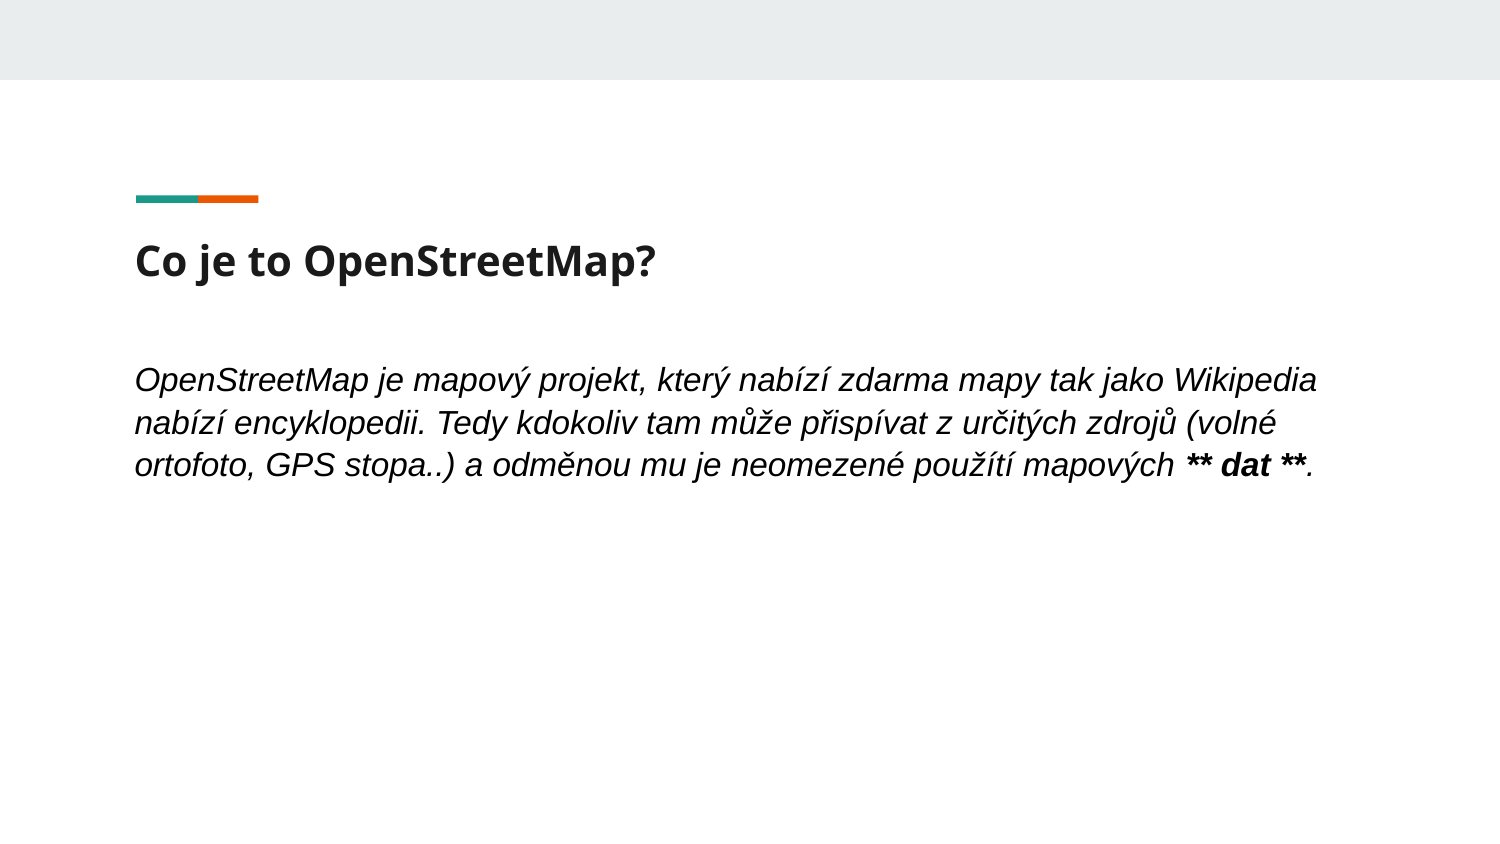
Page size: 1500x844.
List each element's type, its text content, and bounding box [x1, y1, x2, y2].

title Co je to OpenStreetMap? [119, 216, 1381, 305]
list OpenStreetMap je mapový projekt, který nabízí zdarma mapy tak jako Wikipedia nabízí encyklopedii. Tedy kdokoliv tam může přispívat z určitých zdrojů (volné ortofoto, GPS stopa..) a odměnou mu je neomezené použítí mapových ** dat **. [119, 341, 1381, 712]
